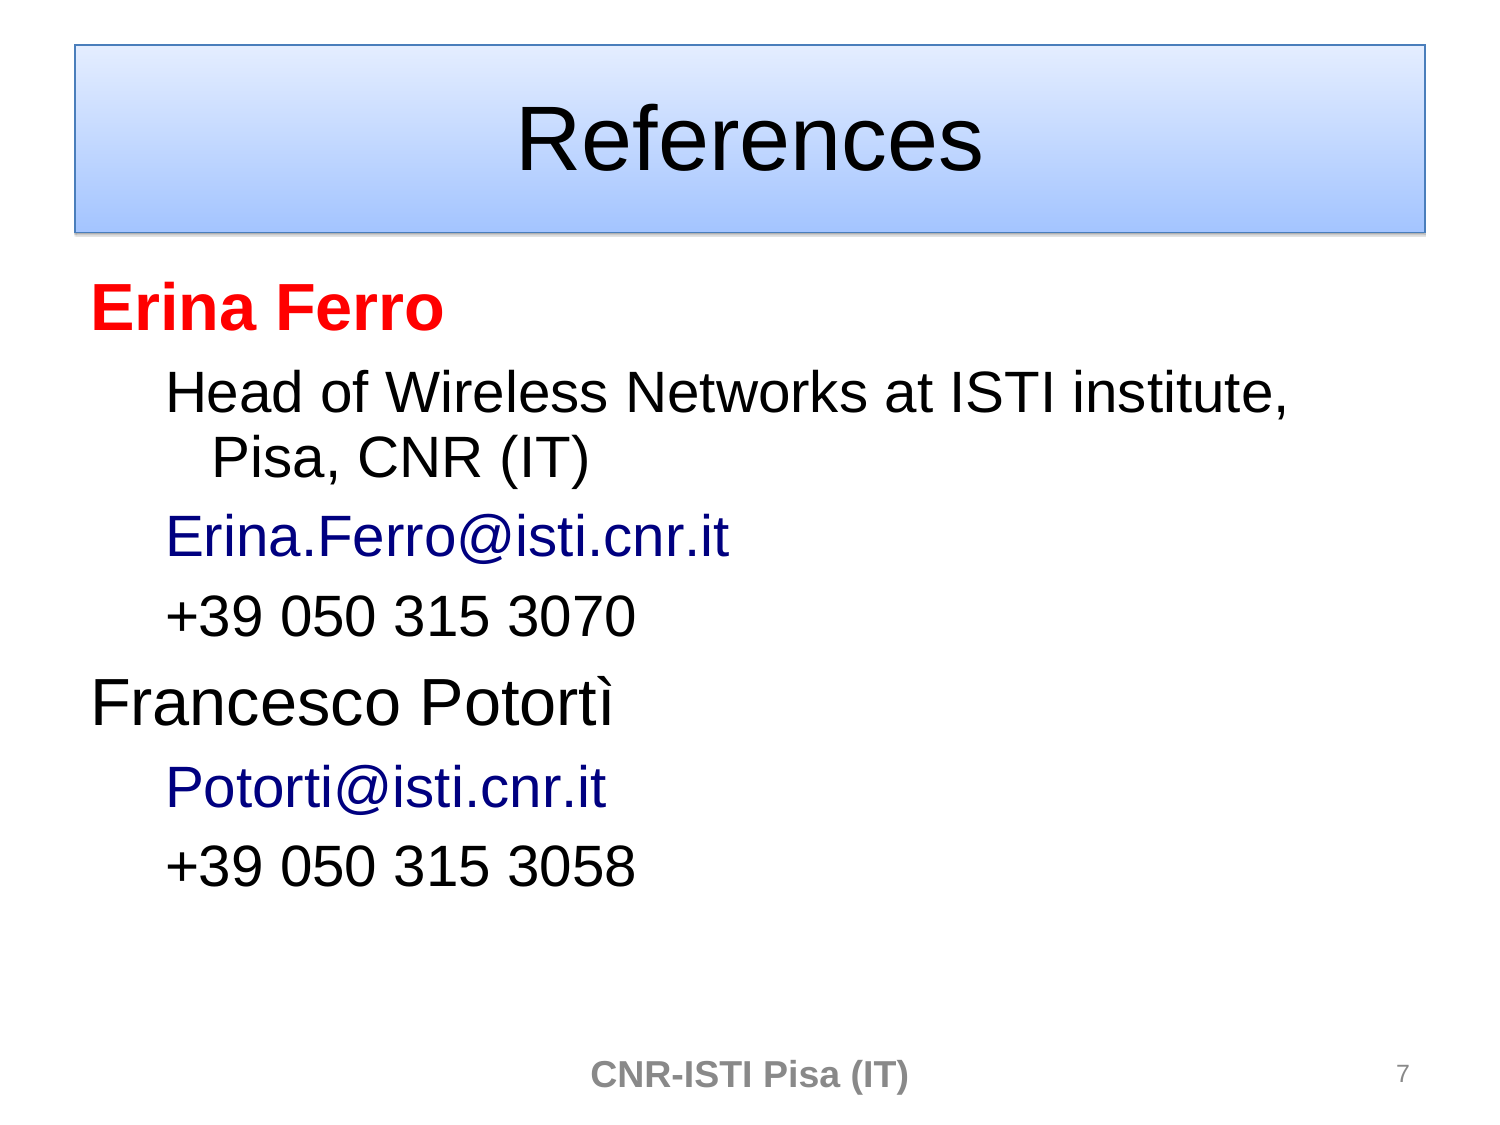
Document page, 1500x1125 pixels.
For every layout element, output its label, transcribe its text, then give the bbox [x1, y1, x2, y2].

text_box <number> [1074, 1042, 1426, 1103]
list Erina Ferro Head of Wireless Networks at ISTI institute, Pisa, CNR (IT) Erina.Ferro@isti.cnr.it +39 050 315 3070 Francesco Potortì Potorti@isti.cnr.it +39 050 315 3058 [75, 262, 1426, 1006]
text_box CNR-ISTI Pisa (IT) [512, 1042, 988, 1103]
title References [75, 45, 1426, 233]
